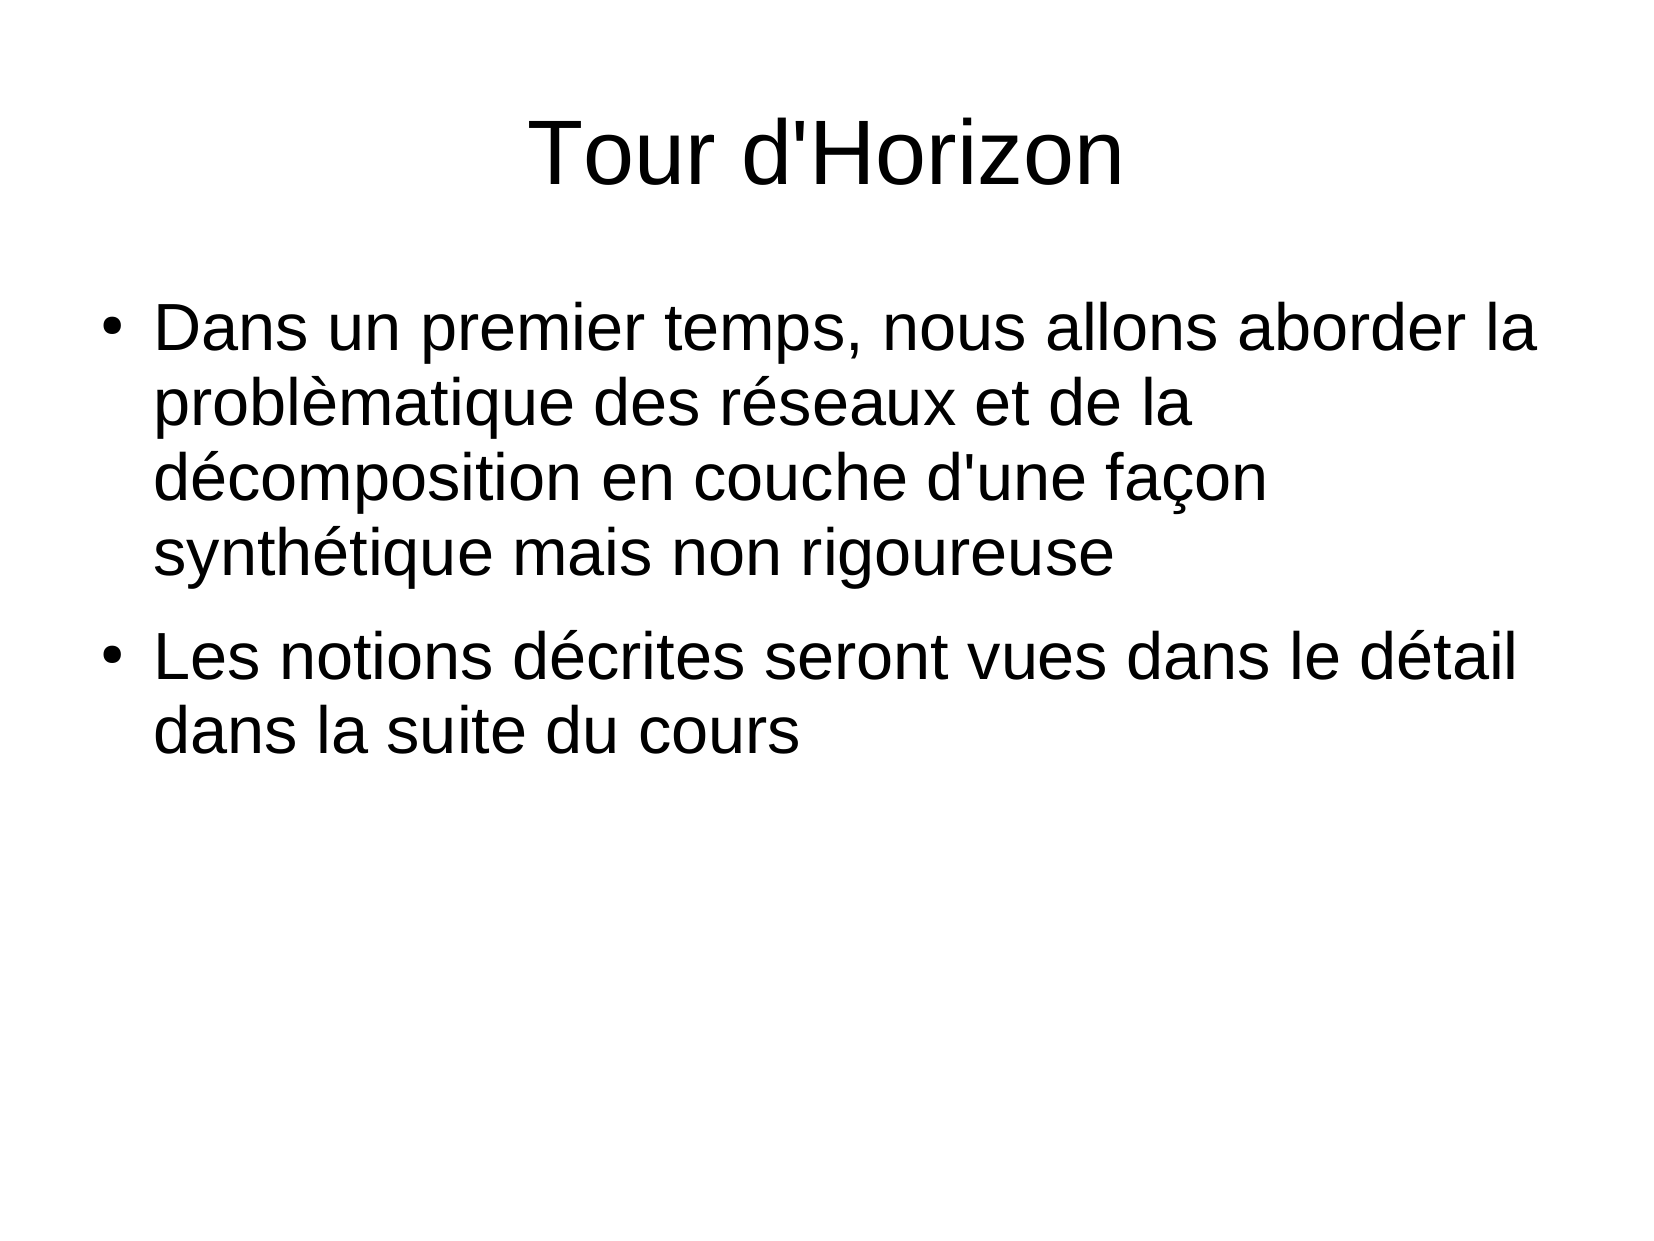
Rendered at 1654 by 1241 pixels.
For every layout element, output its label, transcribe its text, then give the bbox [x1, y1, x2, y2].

list Dans un premier temps, nous allons aborder la problèmatique des réseaux et de la décomposition en couche d'une façon synthétique mais non rigoureuse Les notions décrites seront vues dans le détail dans la suite du cours [82, 290, 1571, 1109]
title Tour d'Horizon [82, 49, 1571, 257]
